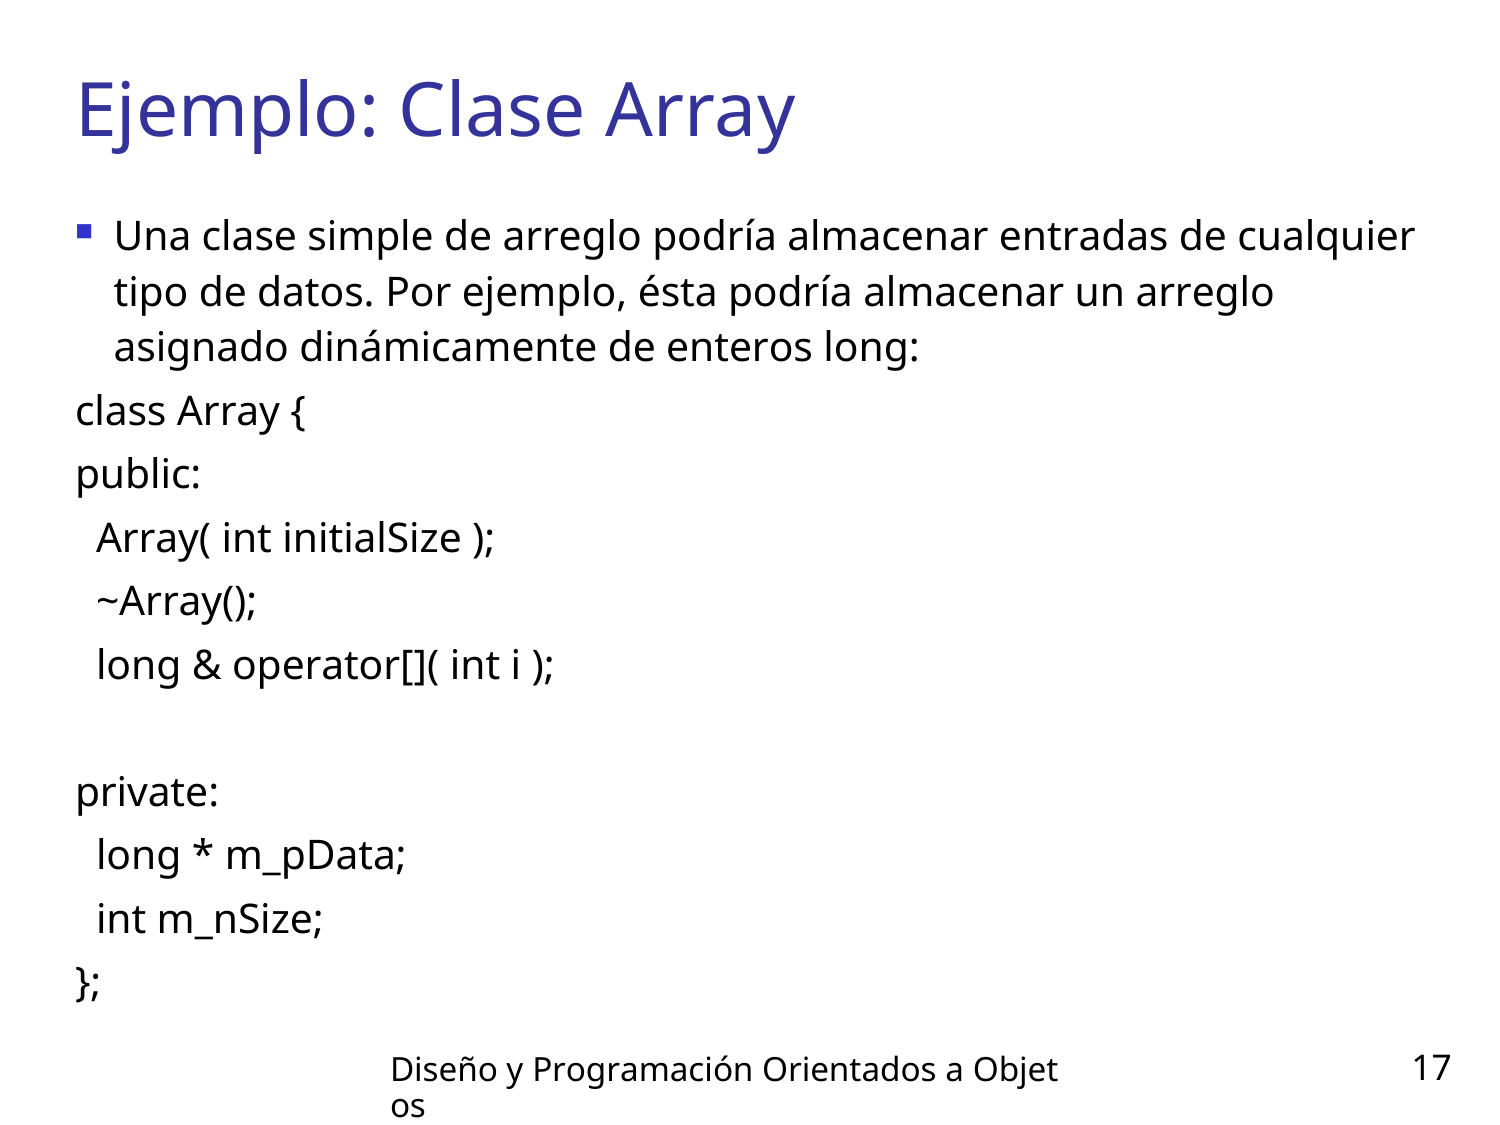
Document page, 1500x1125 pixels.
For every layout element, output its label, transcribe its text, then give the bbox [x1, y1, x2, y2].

title Ejemplo: Clase Array [75, 25, 1466, 188]
list Una clase simple de arreglo podría almacenar entradas de cualquier tipo de datos. Por ejemplo, ésta podría almacenar un arreglo asignado dinámicamente de enteros long: class Array { public: Array( int initialSize ); ~Array(); long & operator[]( int i ); private: long * m_pData; int m_nSize; }; [75, 207, 1462, 1013]
